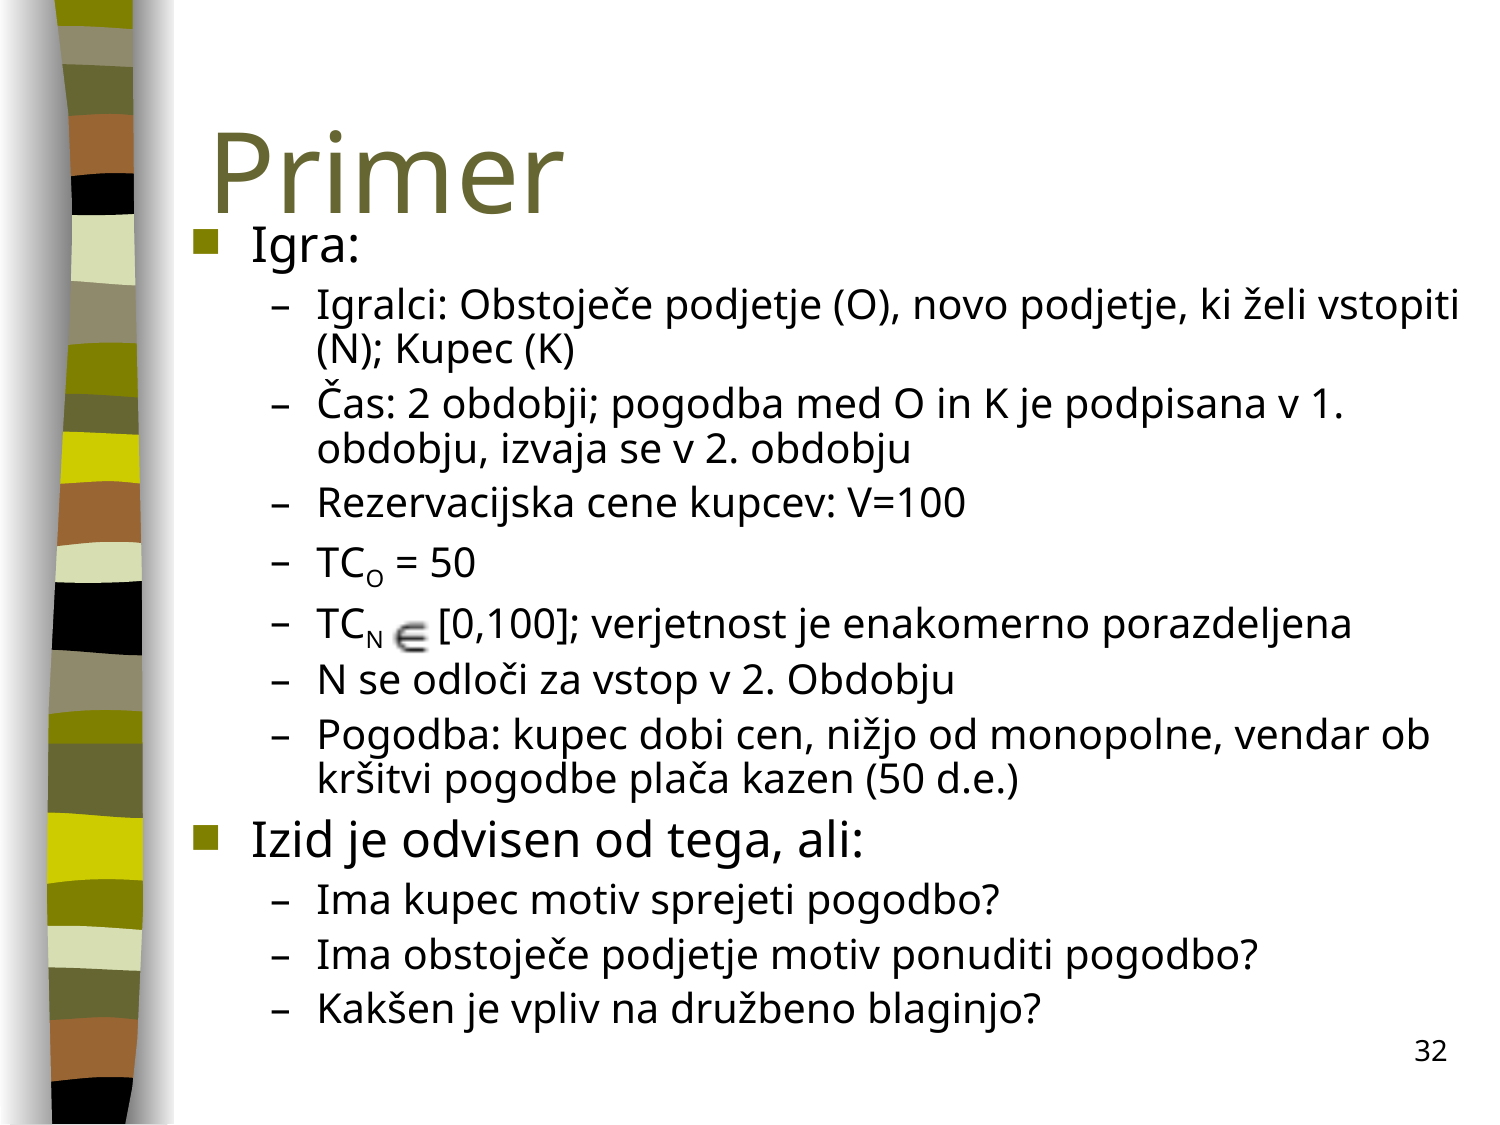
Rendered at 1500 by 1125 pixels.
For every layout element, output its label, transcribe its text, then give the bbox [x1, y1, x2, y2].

text_box <number> [1149, 1025, 1463, 1101]
chart [387, 608, 438, 654]
title Primer [192, 74, 1468, 212]
list Igra: Igralci: Obstoječe podjetje (O), novo podjetje, ki želi vstopiti (N); Kupec (K) Čas: 2 obdobji; pogodba med O in K je podpisana v 1. obdobju, izvaja se v 2. obdobju Rezervacijska cene kupcev: V=100 TCO = 50 TCN [0,100]; verjetnost je enakomerno porazdeljena N se odloči za vstop v 2. Obdobju Pogodba: kupec dobi cen, nižjo od monopolne, vendar ob kršitvi pogodbe plača kazen (50 d.e.) Izid je odvisen od tega, ali: Ima kupec motiv sprejeti pogodbo? Ima obstoječe podjetje motiv ponuditi pogodbo? Kakšen je vpliv na družbeno blaginjo? [180, 212, 1488, 1005]
